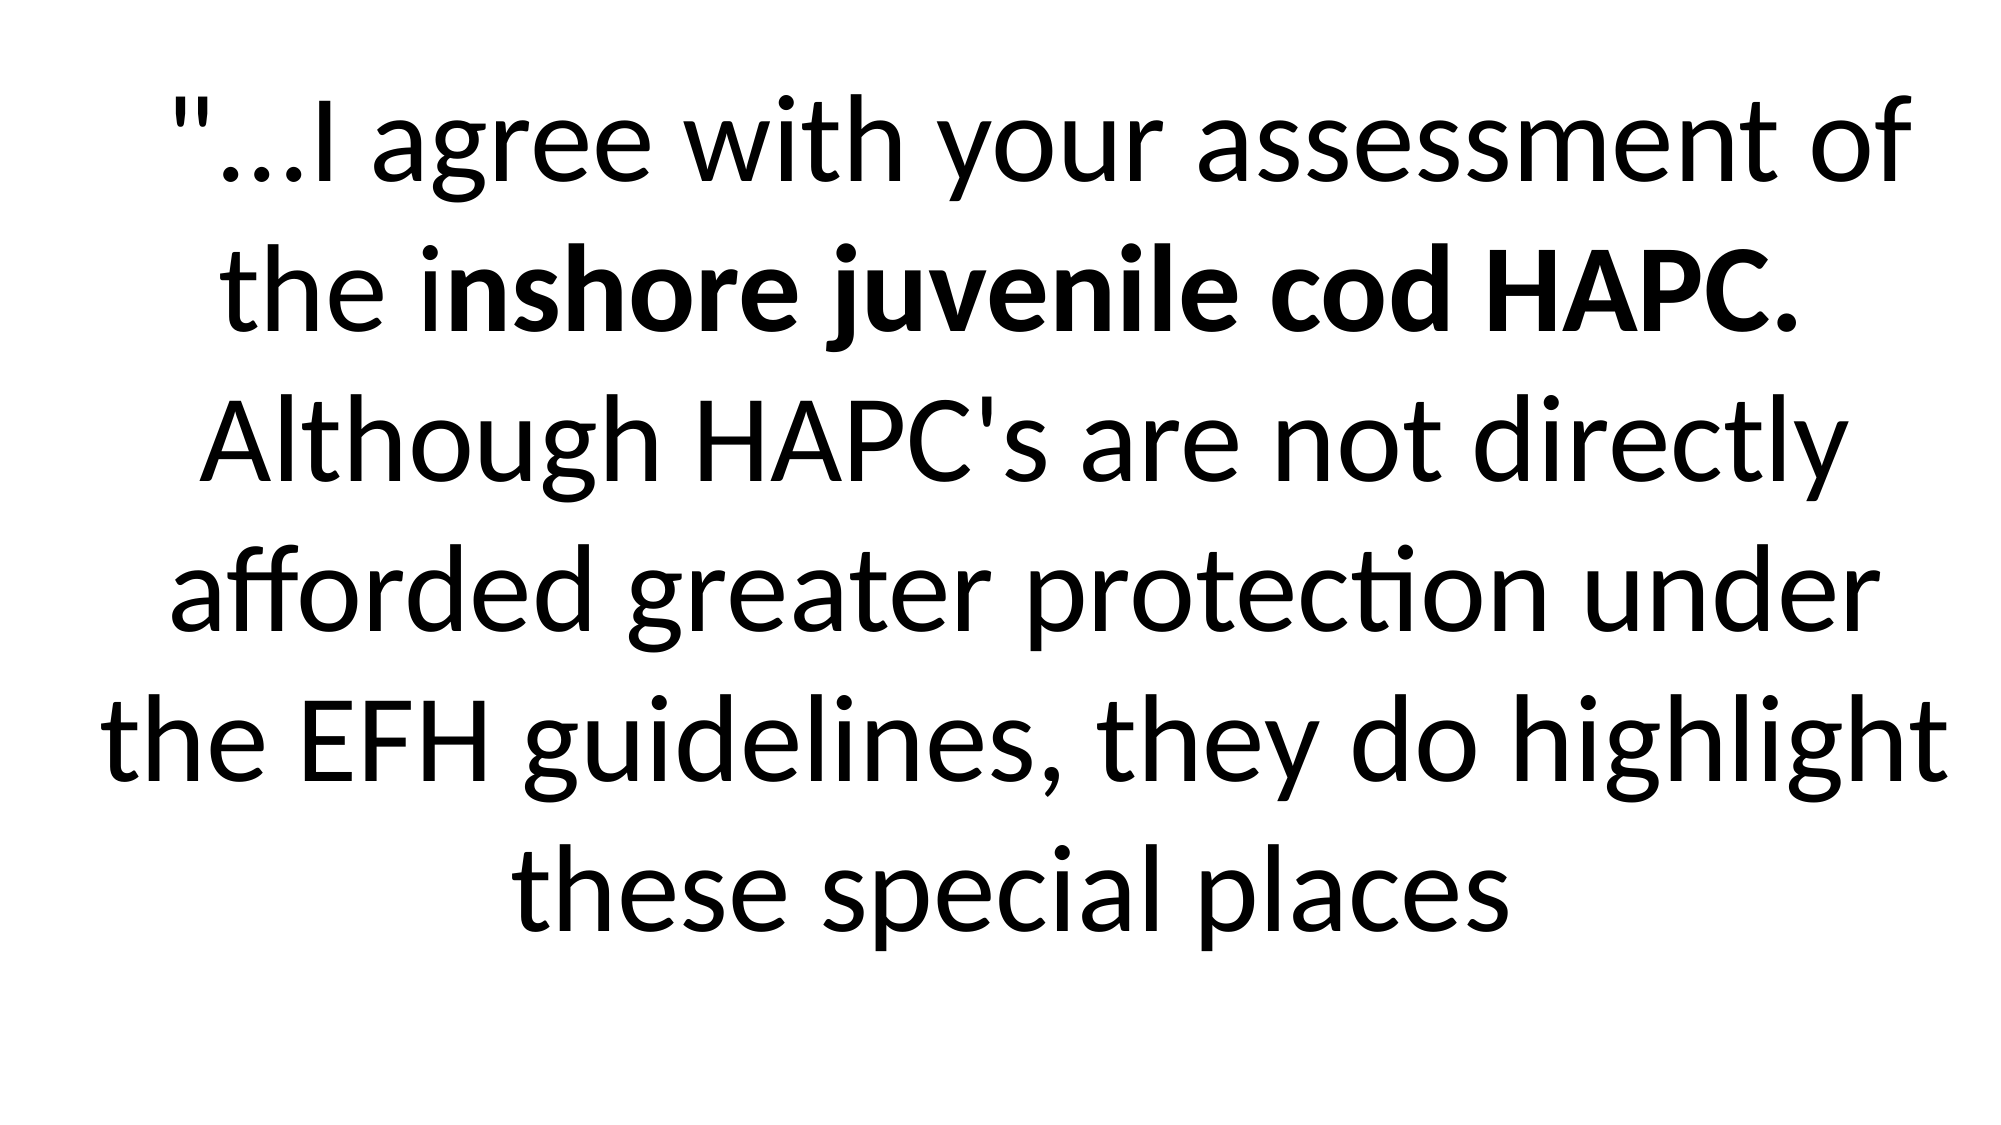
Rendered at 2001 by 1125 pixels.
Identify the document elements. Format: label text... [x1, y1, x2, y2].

text_box "...I agree with your assessment of the inshore juvenile cod HAPC. Although HAPC's are not directly afforded greater protection under the EFH guidelines, they do highlight these special places [74, 49, 1977, 1125]
